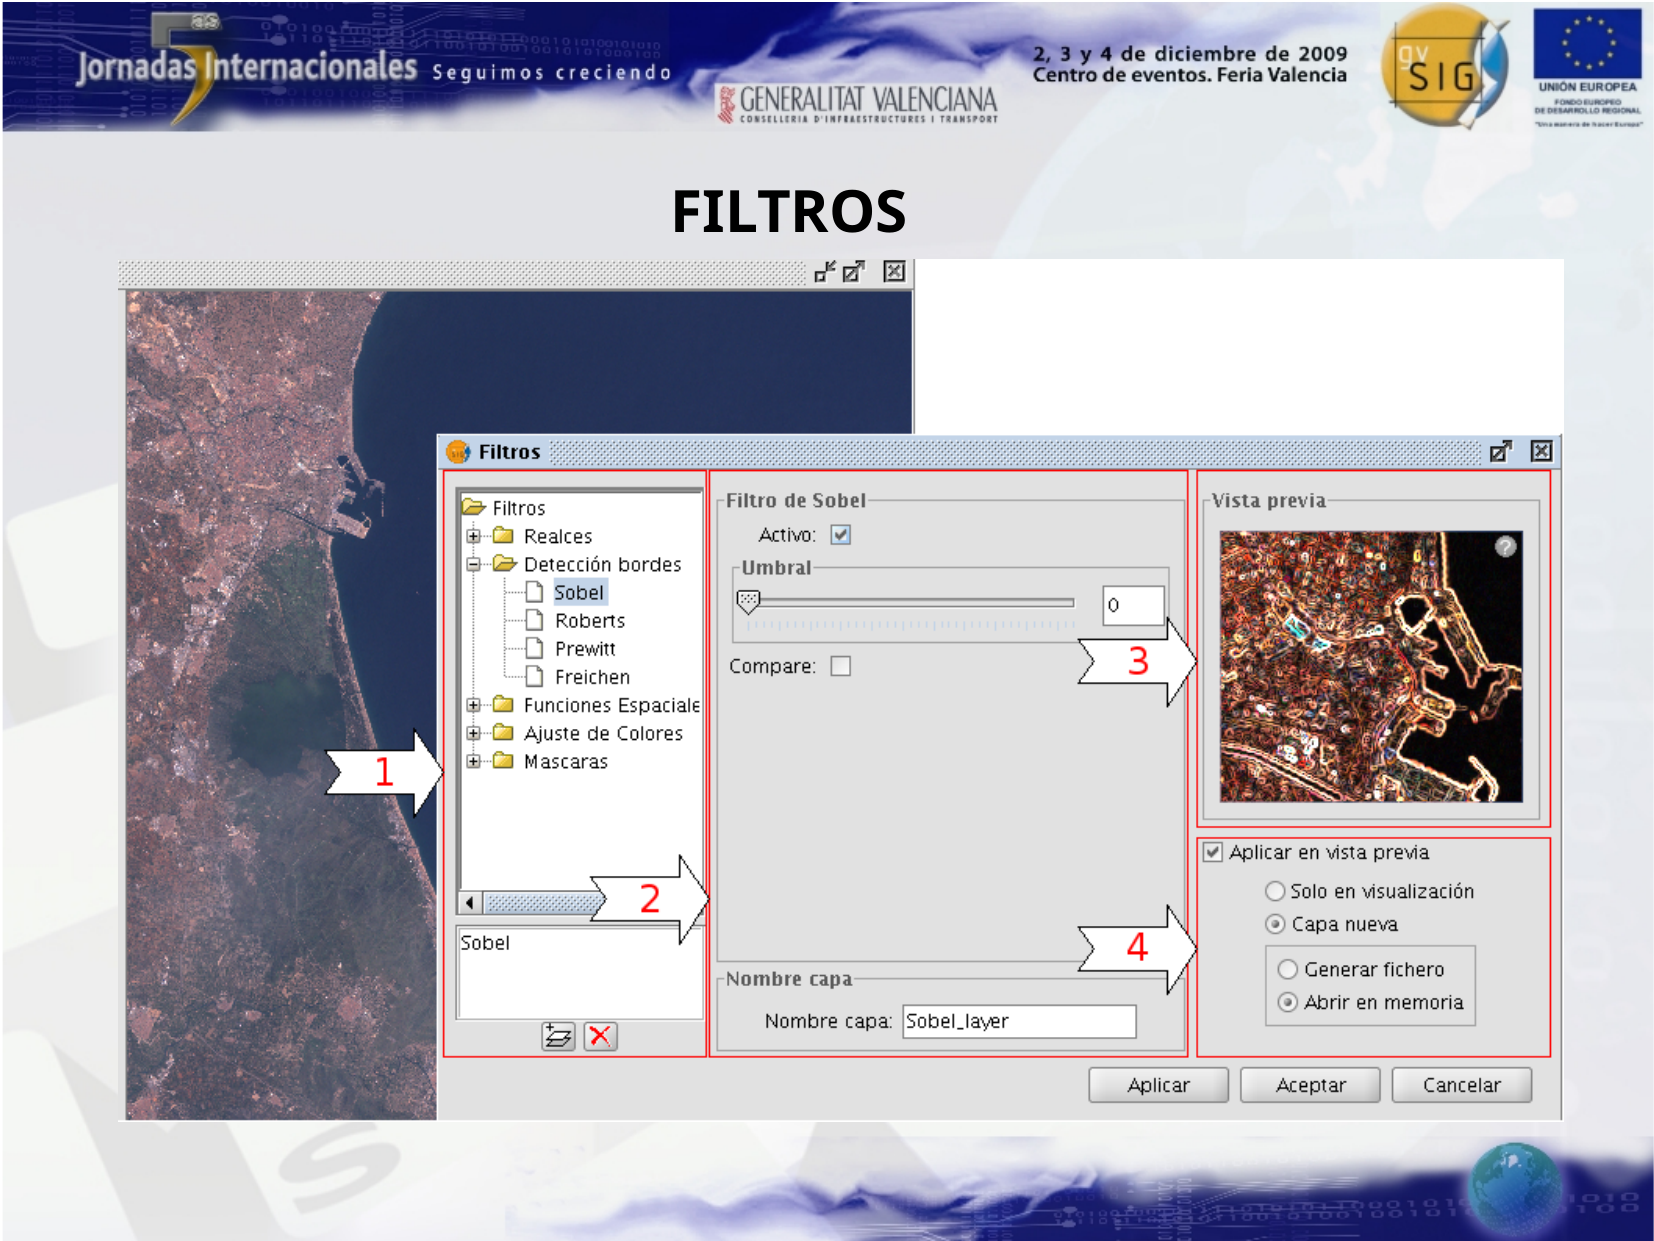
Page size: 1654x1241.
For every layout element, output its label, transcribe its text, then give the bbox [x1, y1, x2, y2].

picture [2, 2, 1654, 1241]
text_box FILTROS [655, 165, 923, 255]
